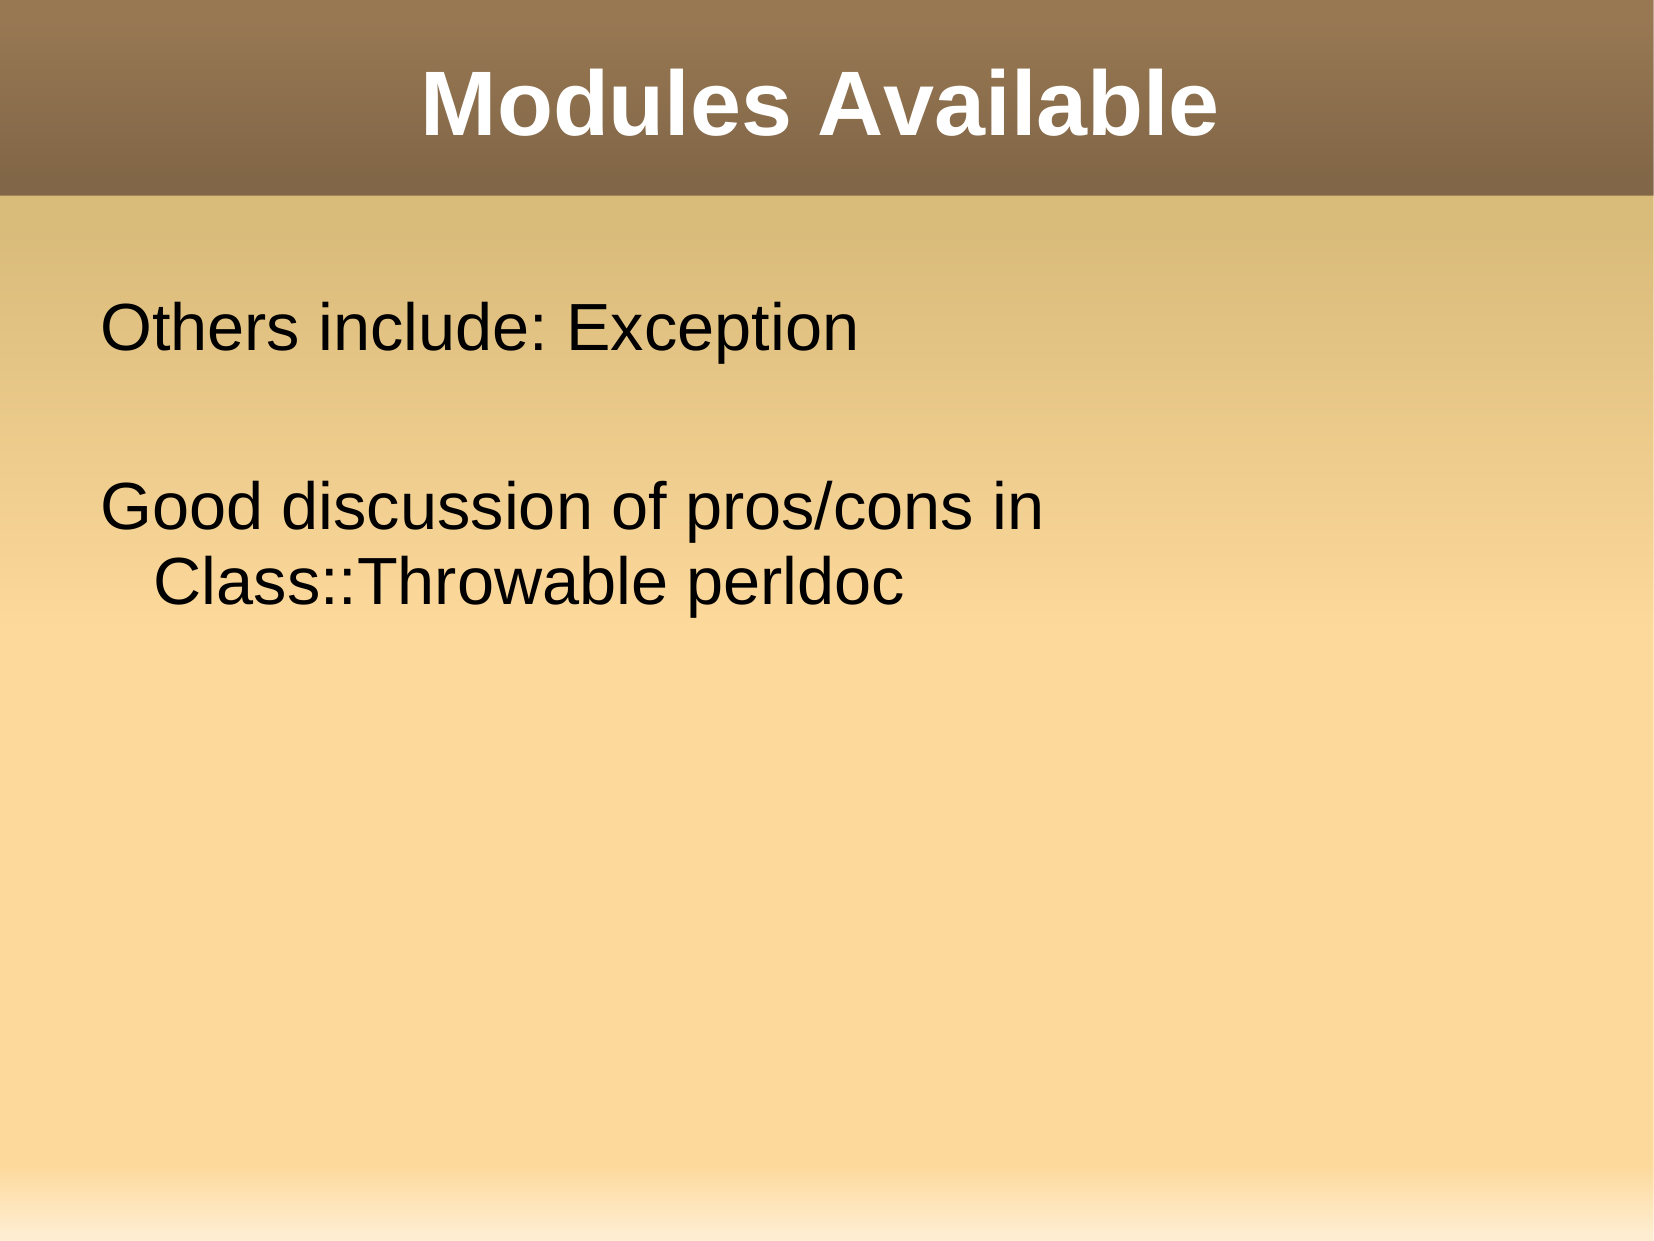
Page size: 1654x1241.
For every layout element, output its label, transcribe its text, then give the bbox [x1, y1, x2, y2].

title Modules Available [76, 7, 1565, 200]
list Others include: Exception Good discussion of pros/cons in Class::Throwable perldoc [82, 290, 1571, 1094]
picture [0, 0, 1654, 1241]
